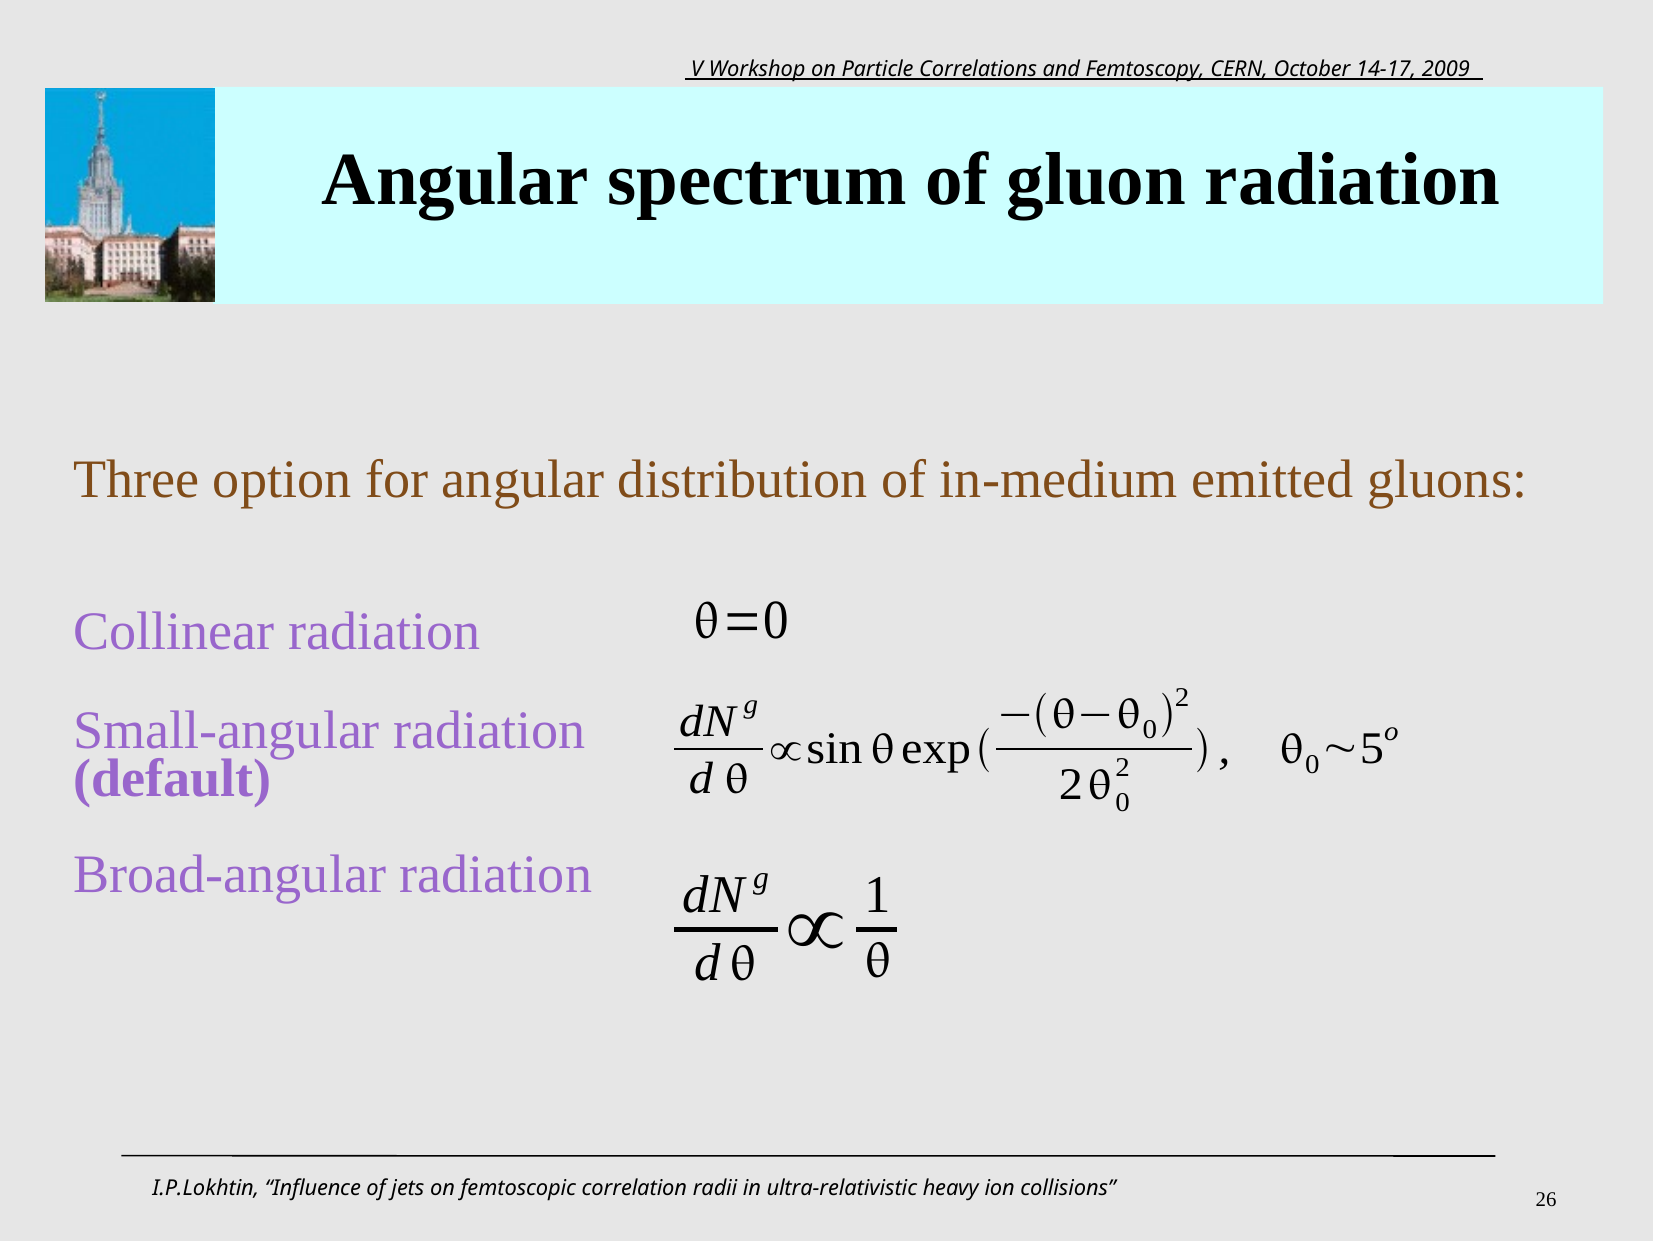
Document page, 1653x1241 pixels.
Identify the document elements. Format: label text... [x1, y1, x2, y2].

chart [656, 859, 915, 995]
subtitle Three option for angular distribution of in-medium emitted gluons: Collinear radiation Small-angular radiation (default) Broad-angular radiation [42, 301, 1605, 1164]
title Angular spectrum of gluon radiation [209, 58, 1614, 282]
chart [685, 589, 798, 652]
chart [664, 681, 1407, 818]
picture [45, 90, 215, 301]
